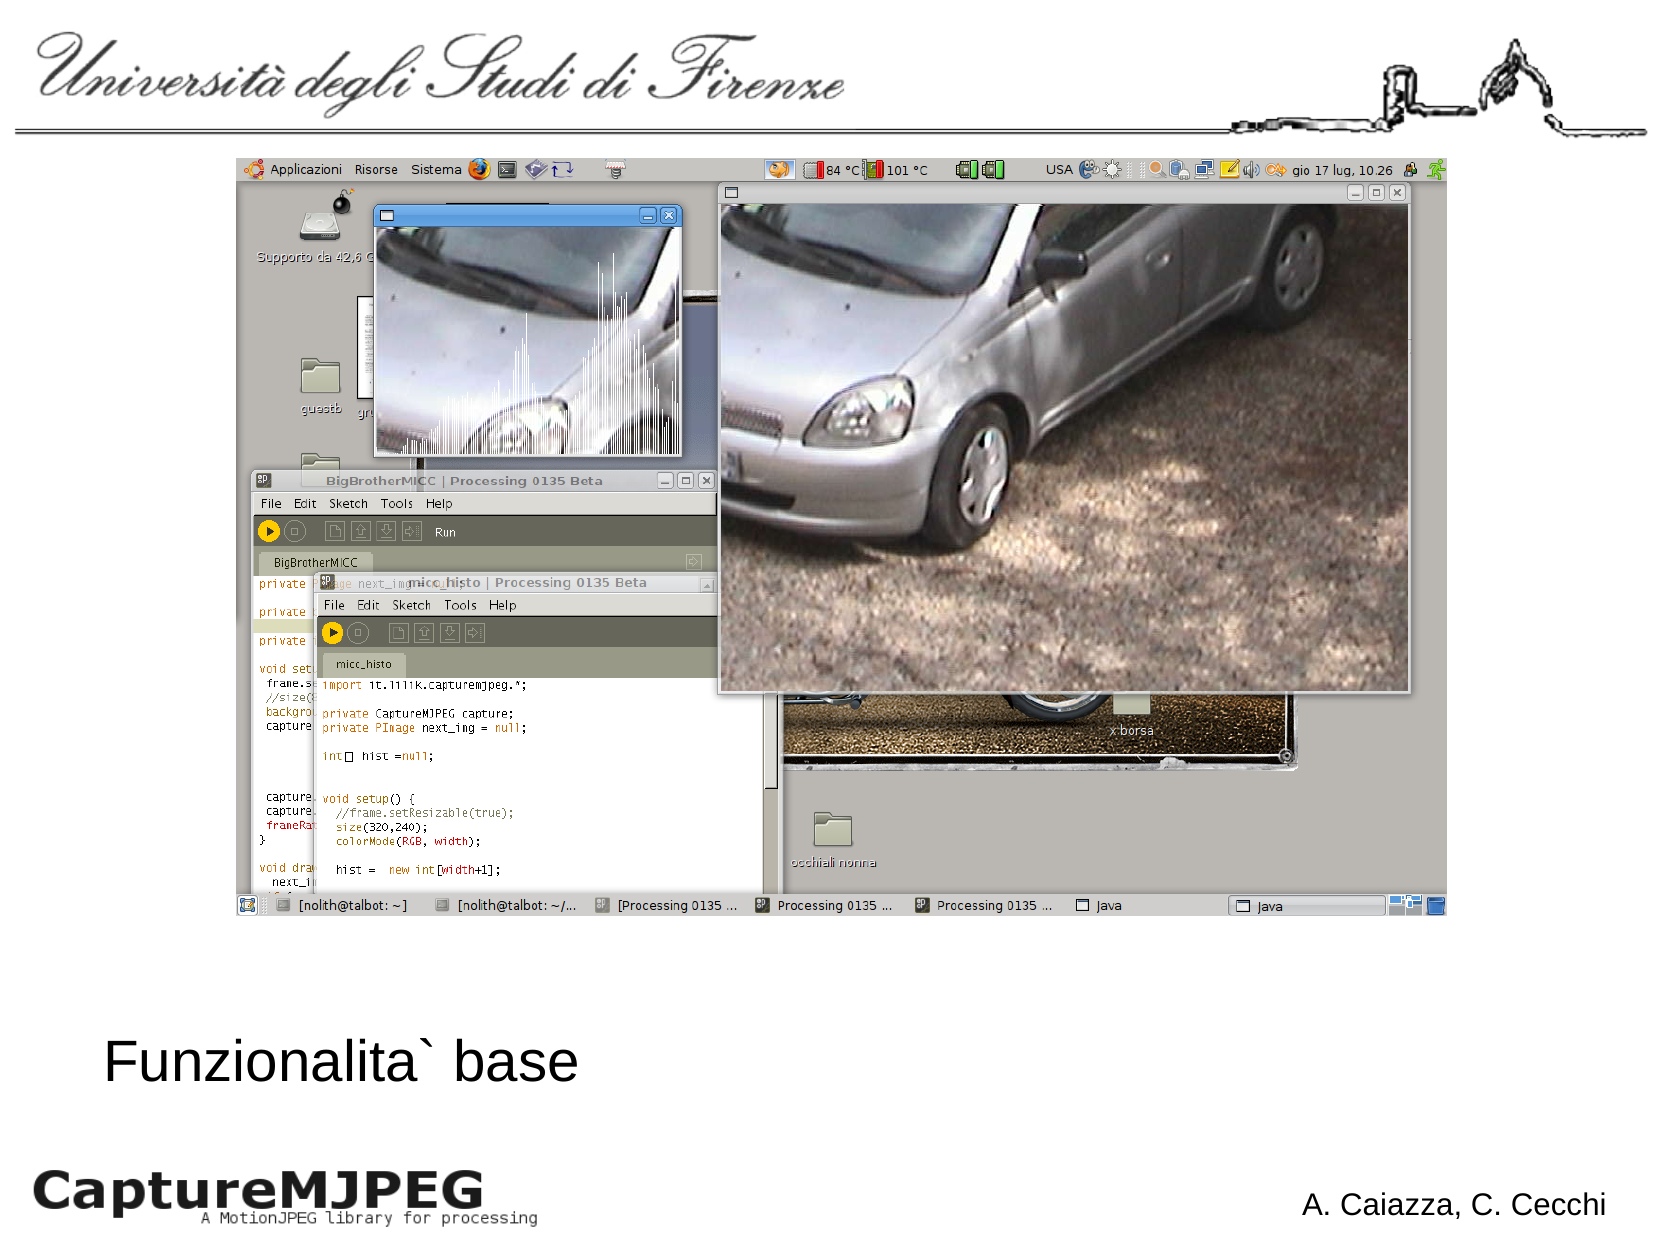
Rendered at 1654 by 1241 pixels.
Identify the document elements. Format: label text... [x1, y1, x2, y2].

picture [17, 1159, 550, 1229]
picture [236, 158, 1447, 916]
picture [7, 4, 1654, 147]
text_box Funzionalita` base [88, 1021, 596, 1102]
